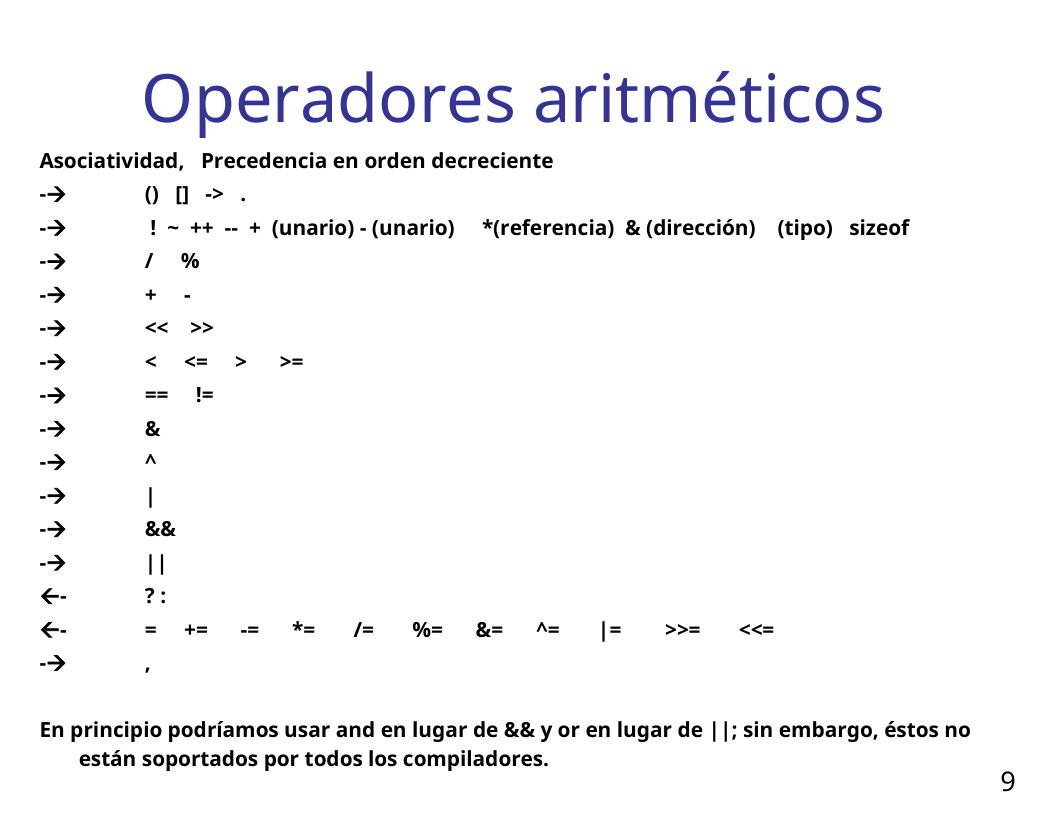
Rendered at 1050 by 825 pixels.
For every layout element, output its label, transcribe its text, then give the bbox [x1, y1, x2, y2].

list Asociatividad, Precedencia en orden decreciente - () [] -> . - ! ~ ++ -- + (unario) - (unario) *(referencia) & (dirección) (tipo) sizeof - / % - + - - << >> - < <= > >= - == != - & - ^ - | - && - || - ? : - = += -= *= /= %= &= ^= |= >>= <<= - , En principio podríamos usar and en lugar de && y or en lugar de ||; sin embargo, éstos no están soportados por todos los compiladores. [28, 140, 1022, 753]
title Operadores aritméticos [131, 27, 1026, 148]
